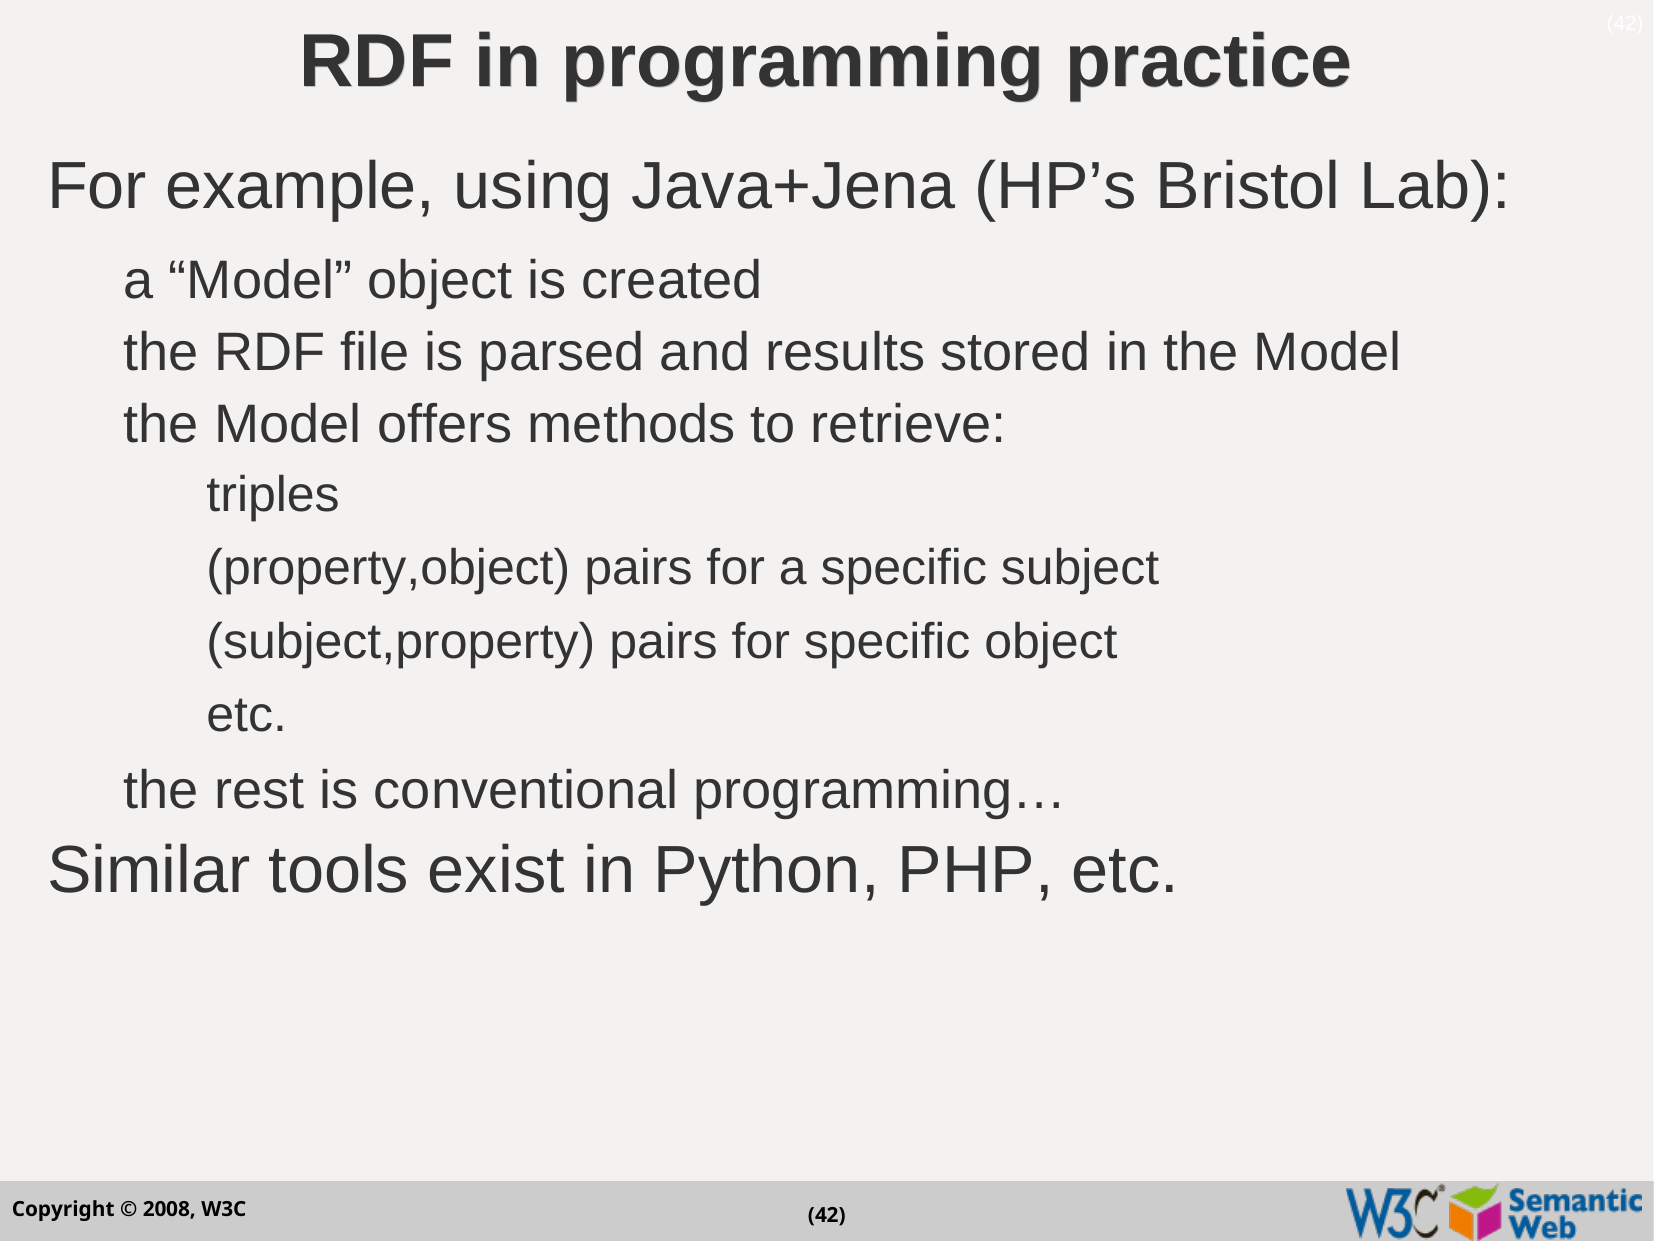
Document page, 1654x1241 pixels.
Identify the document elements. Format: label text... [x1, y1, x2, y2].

title RDF in programming practice [0, 0, 1654, 119]
list For example, using Java+Jena (HP’s Bristol Lab): a “Model” object is created the RDF file is parsed and results stored in the Model the Model offers methods to retrieve: triples (property,object) pairs for a specific subject (subject,property) pairs for specific object etc. the rest is conventional programming… Similar tools exist in Python, PHP, etc. [29, 147, 1624, 1134]
picture [1346, 1181, 1642, 1241]
